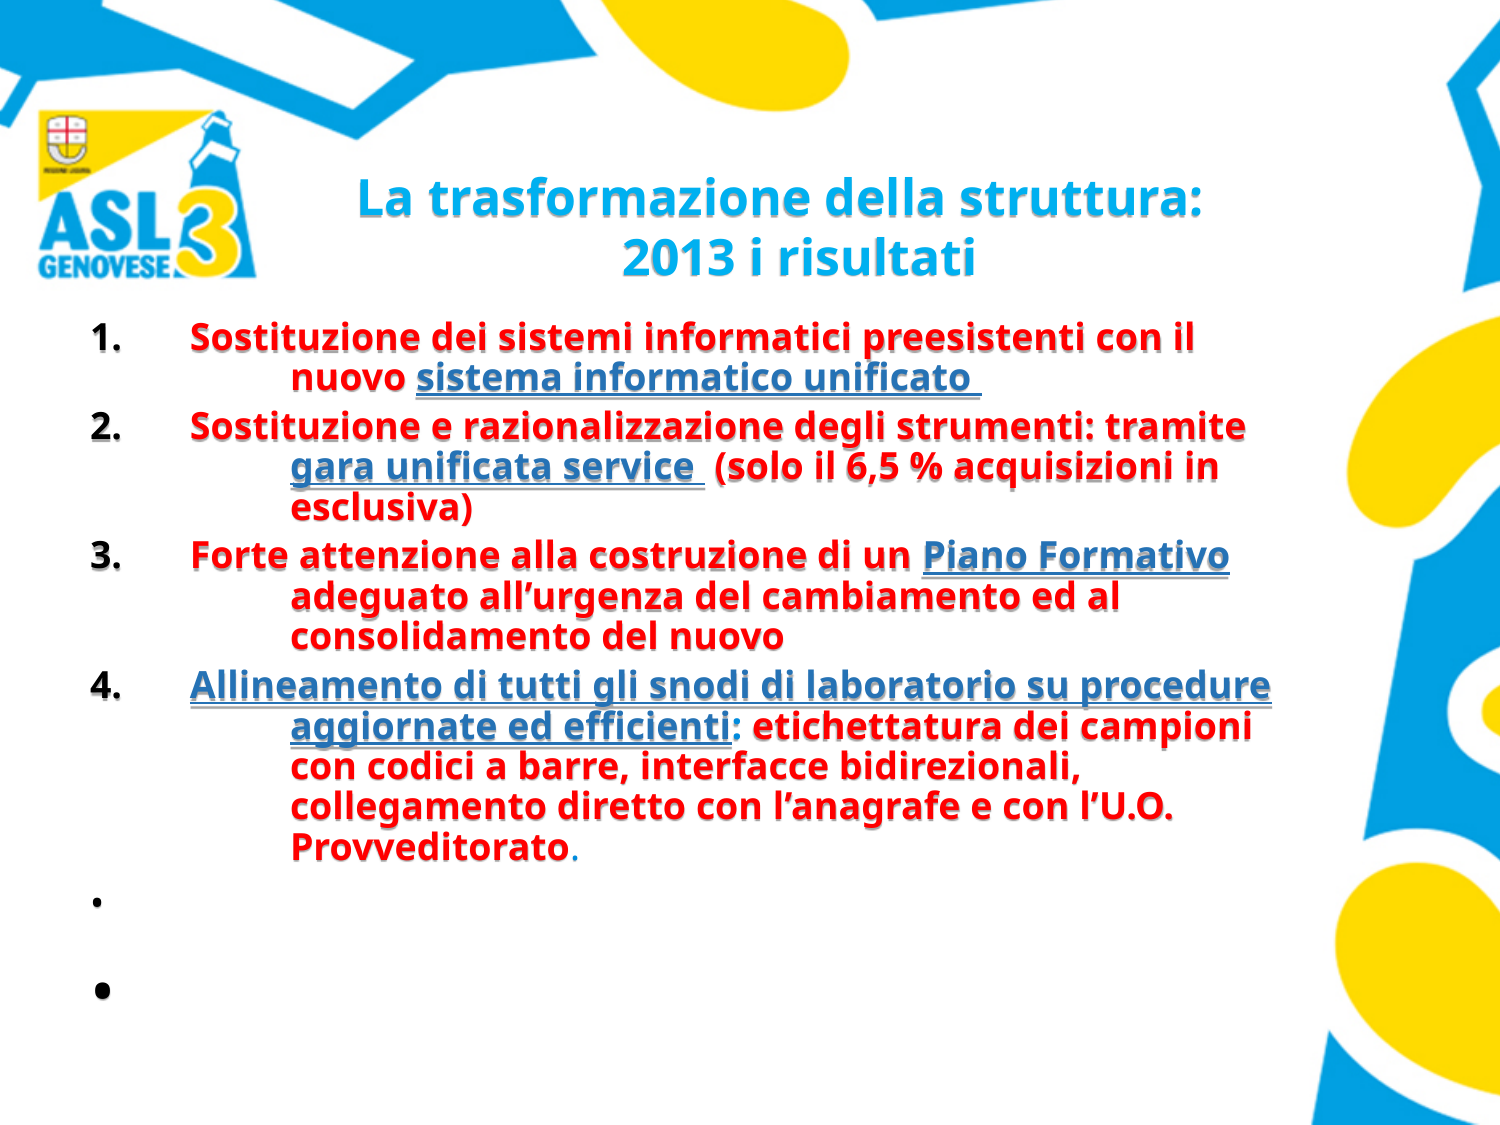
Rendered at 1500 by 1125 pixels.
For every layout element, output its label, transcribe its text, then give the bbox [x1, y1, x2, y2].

title La trasformazione della struttura: 2013 i risultati [268, 157, 1331, 274]
list Sostituzione dei sistemi informatici preesistenti con il nuovo sistema informatico unificato Sostituzione e razionalizzazione degli strumenti: tramite gara unificata service (solo il 6,5 % acquisizioni in esclusiva) Forte attenzione alla costruzione di un Piano Formativo adeguato all’urgenza del cambiamento ed al consolidamento del nuovo Allineamento di tutti gli snodi di laboratorio su procedure aggiornate ed efficienti: etichettatura dei campioni con codici a barre, interfacce bidirezionali, collegamento diretto con l’anagrafe e con l’U.O. Provveditorato. [75, 310, 1331, 1005]
